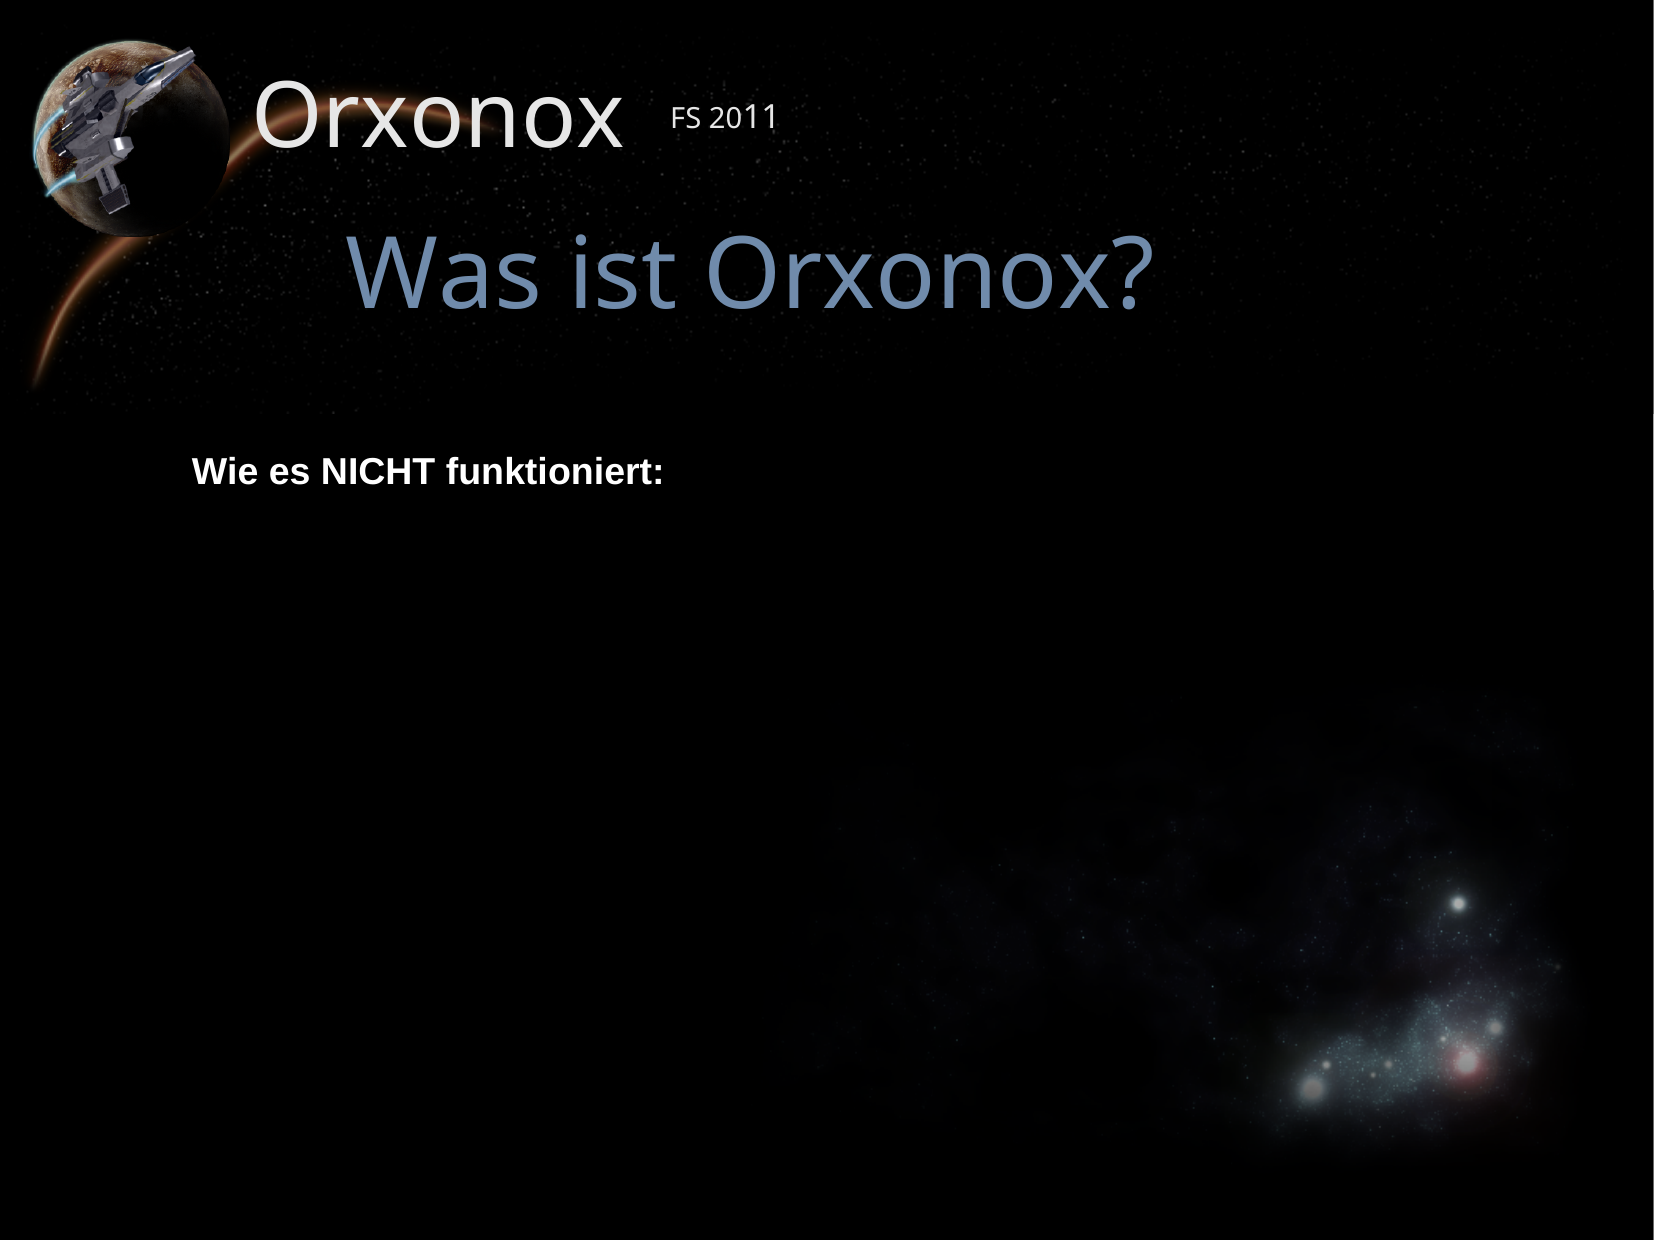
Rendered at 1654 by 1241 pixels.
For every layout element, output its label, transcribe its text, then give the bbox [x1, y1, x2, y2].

picture [0, 0, 1654, 521]
text_box Was ist Orxonox? [330, 194, 1306, 410]
text_box Wie es NICHT funktioniert: [177, 442, 1329, 500]
picture [332, 590, 1654, 1240]
